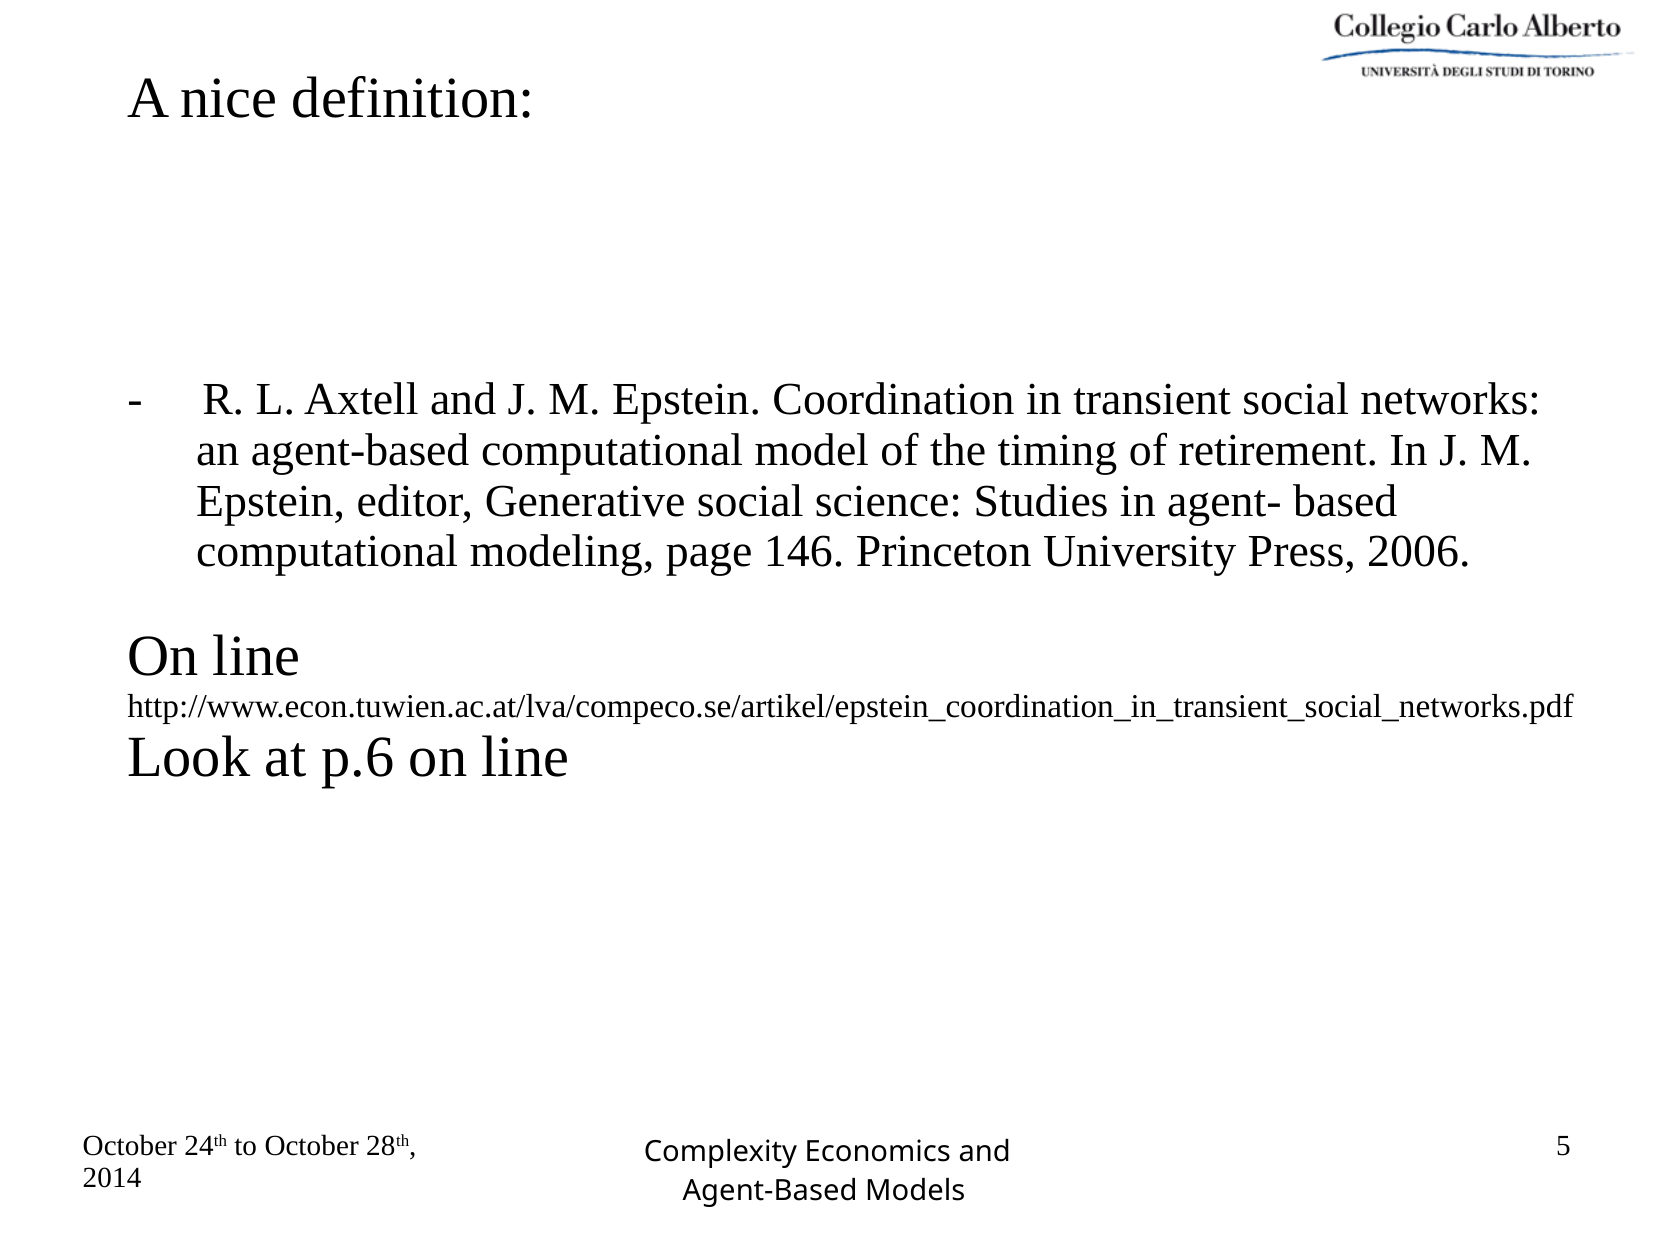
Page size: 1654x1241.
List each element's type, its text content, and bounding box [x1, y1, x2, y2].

picture [1312, 0, 1645, 57]
text_box A nice definition: - R. L. Axtell and J. M. Epstein. Coordination in transient social networks: an agent-based computational model of the timing of retirement. In J. M. Epstein, editor, Generative social science: Studies in agent- based computational modeling, page 146. Princeton University Press, 2006. On line http://www.econ.tuwien.ac.at/lva/compeco.se/artikel/epstein_coordination_in_transient_social_networks.pdf Look at p.6 on line [112, 57, 1654, 871]
